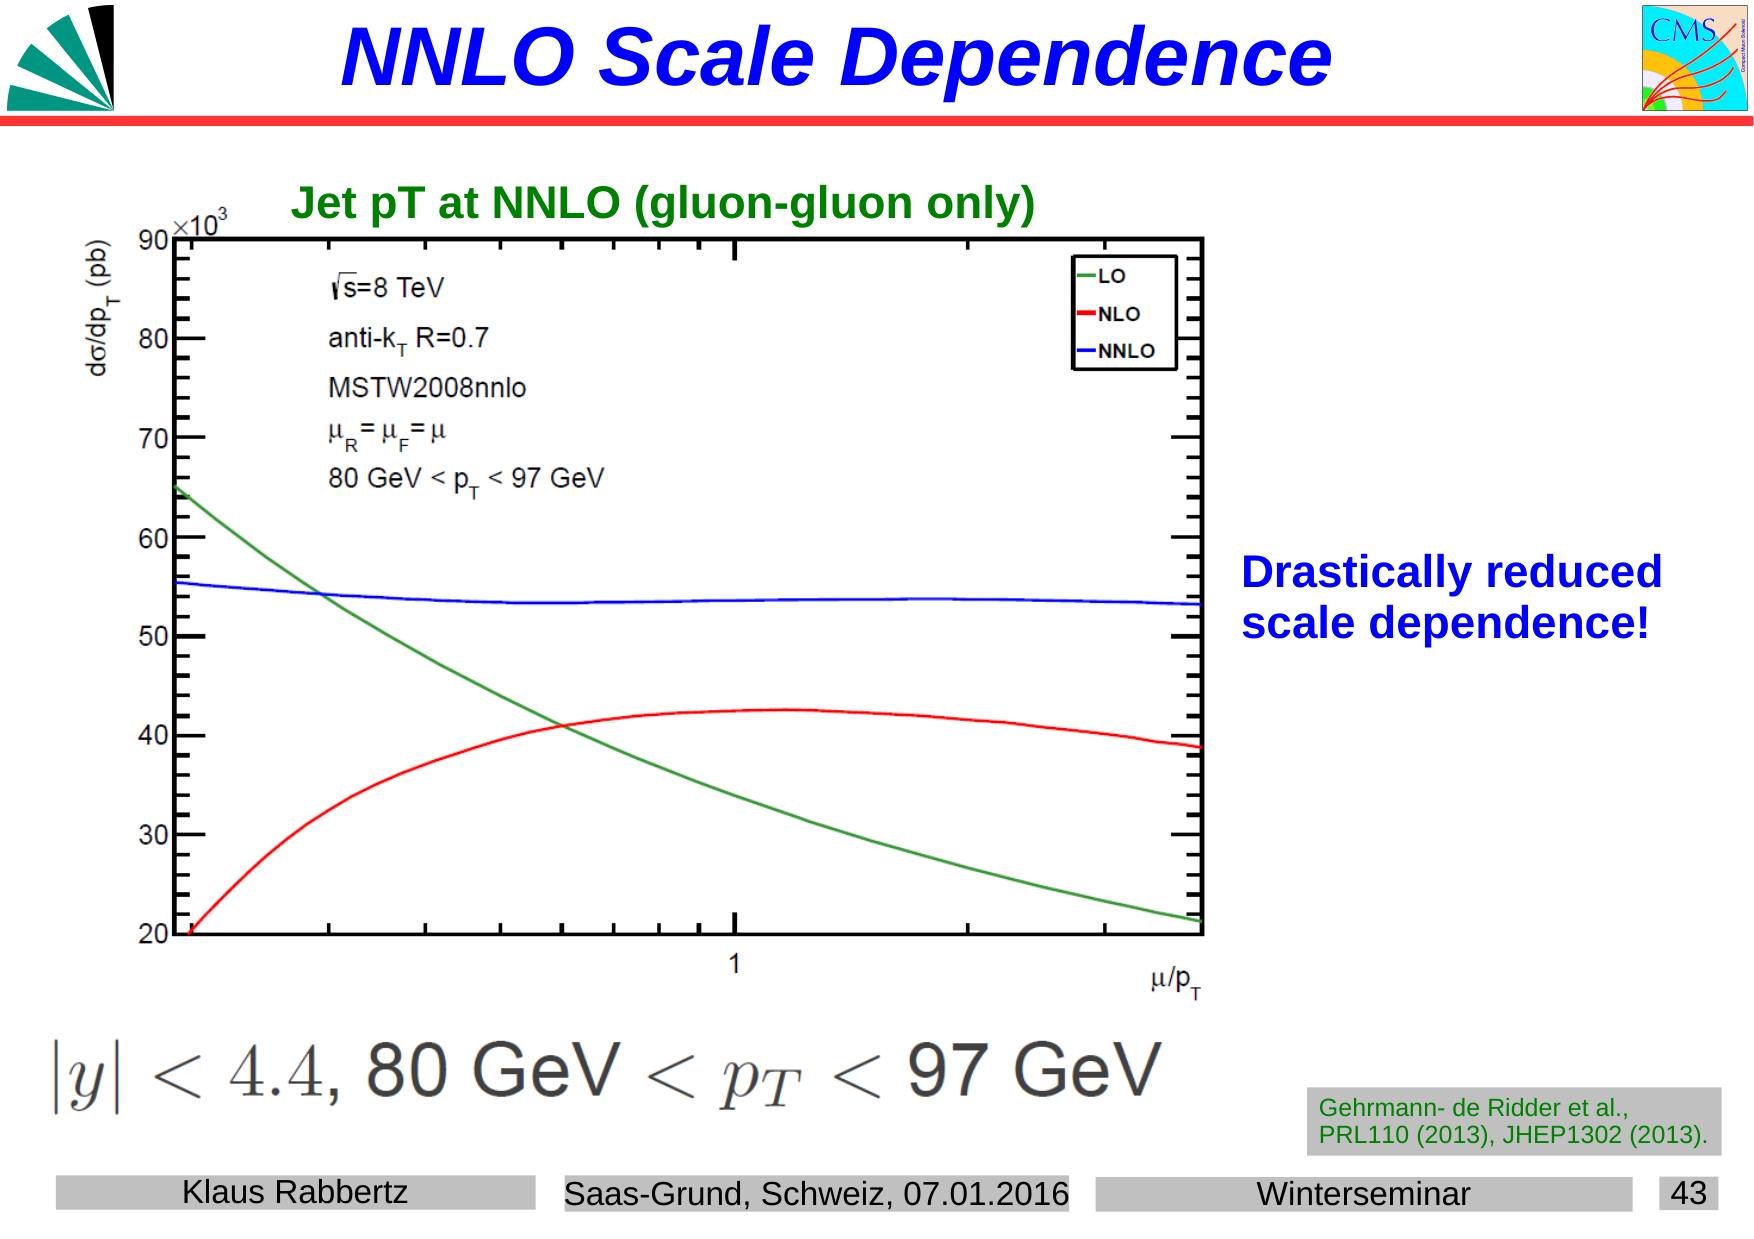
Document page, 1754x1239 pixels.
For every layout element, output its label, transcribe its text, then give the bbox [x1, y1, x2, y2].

picture [1642, 5, 1748, 111]
picture [7, 5, 114, 112]
title NNLO Scale Dependence [129, 0, 1545, 114]
text_box Jet pT at NNLO (gluon-gluon only) [278, 171, 1048, 235]
text_box Drastically reduced scale dependence! [1229, 540, 1676, 655]
picture [29, 201, 1220, 1129]
text_box Gehrmann- de Ridder et al., PRL110 (2013), JHEP1302 (2013). [1307, 1087, 1720, 1156]
